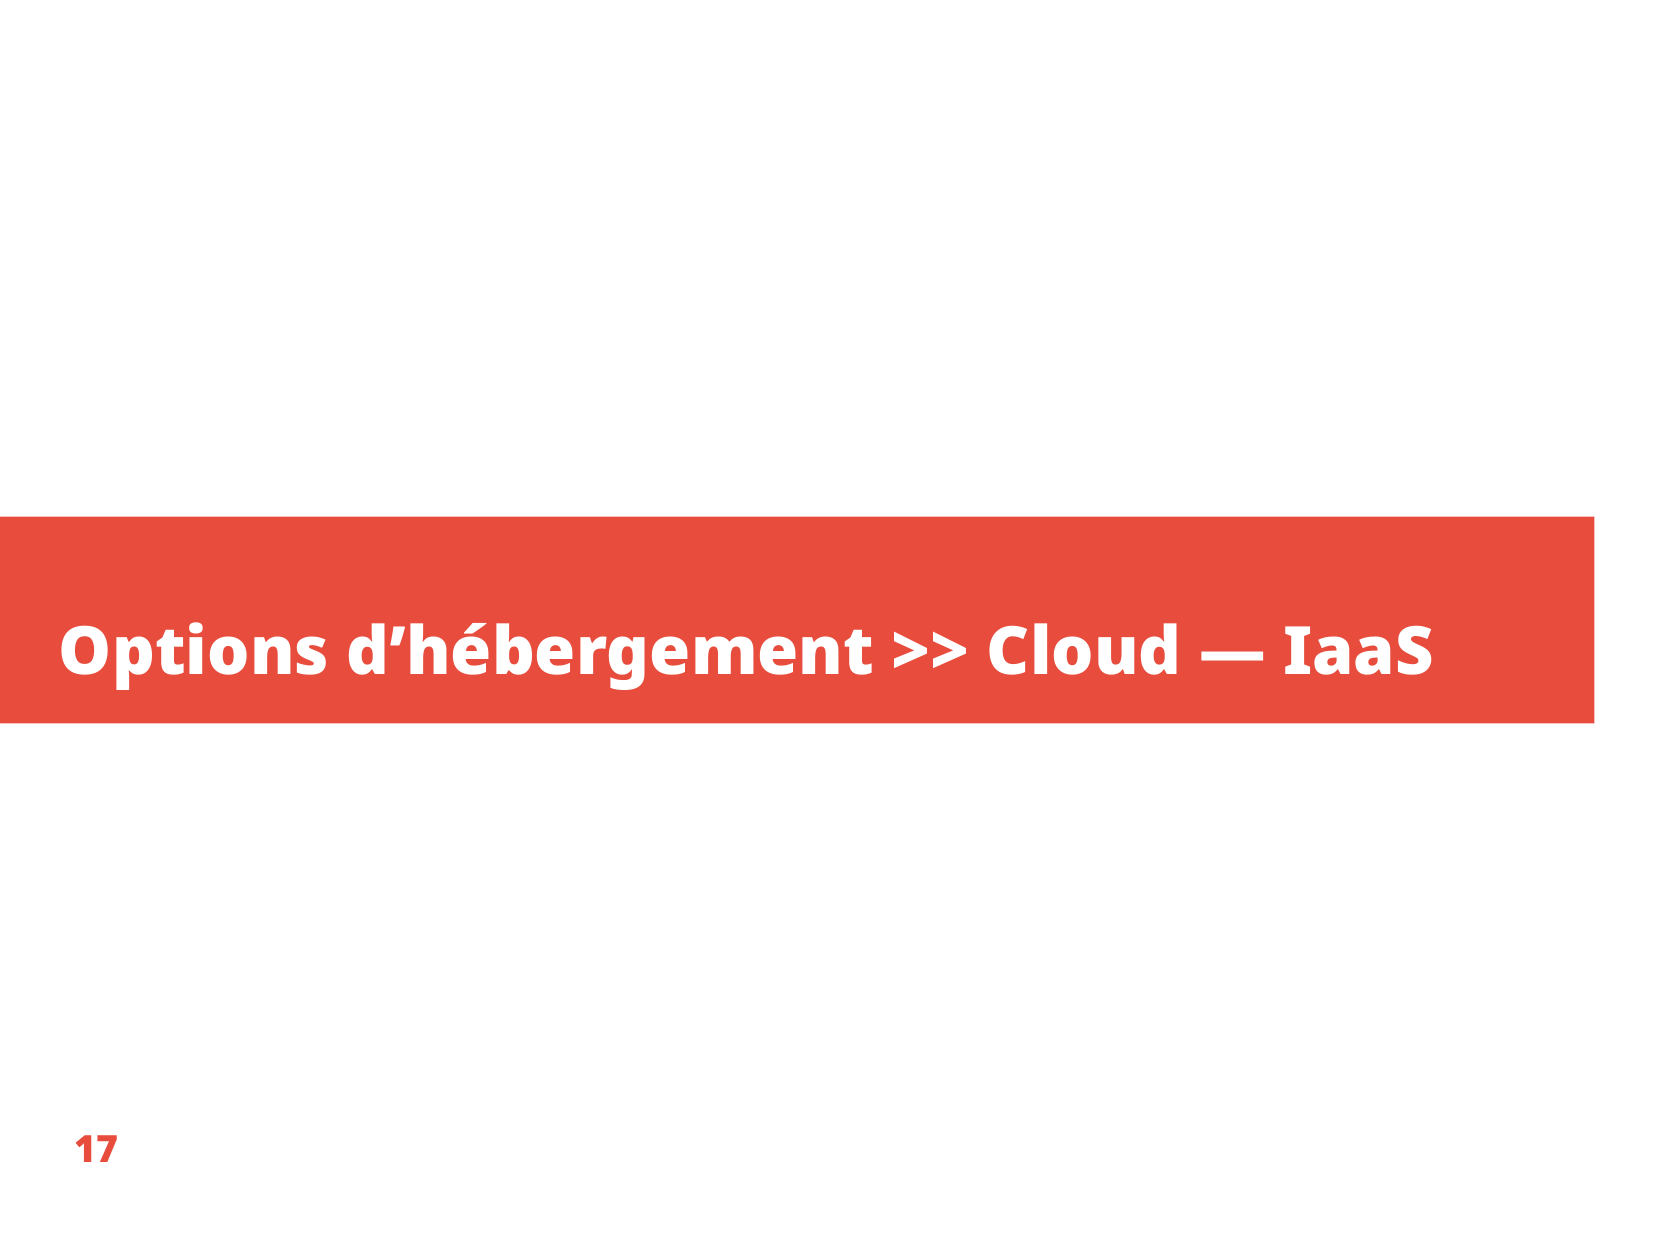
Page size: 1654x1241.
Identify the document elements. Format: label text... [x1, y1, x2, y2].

title Options d’hébergement >> Cloud — IaaS [59, 546, 1595, 694]
